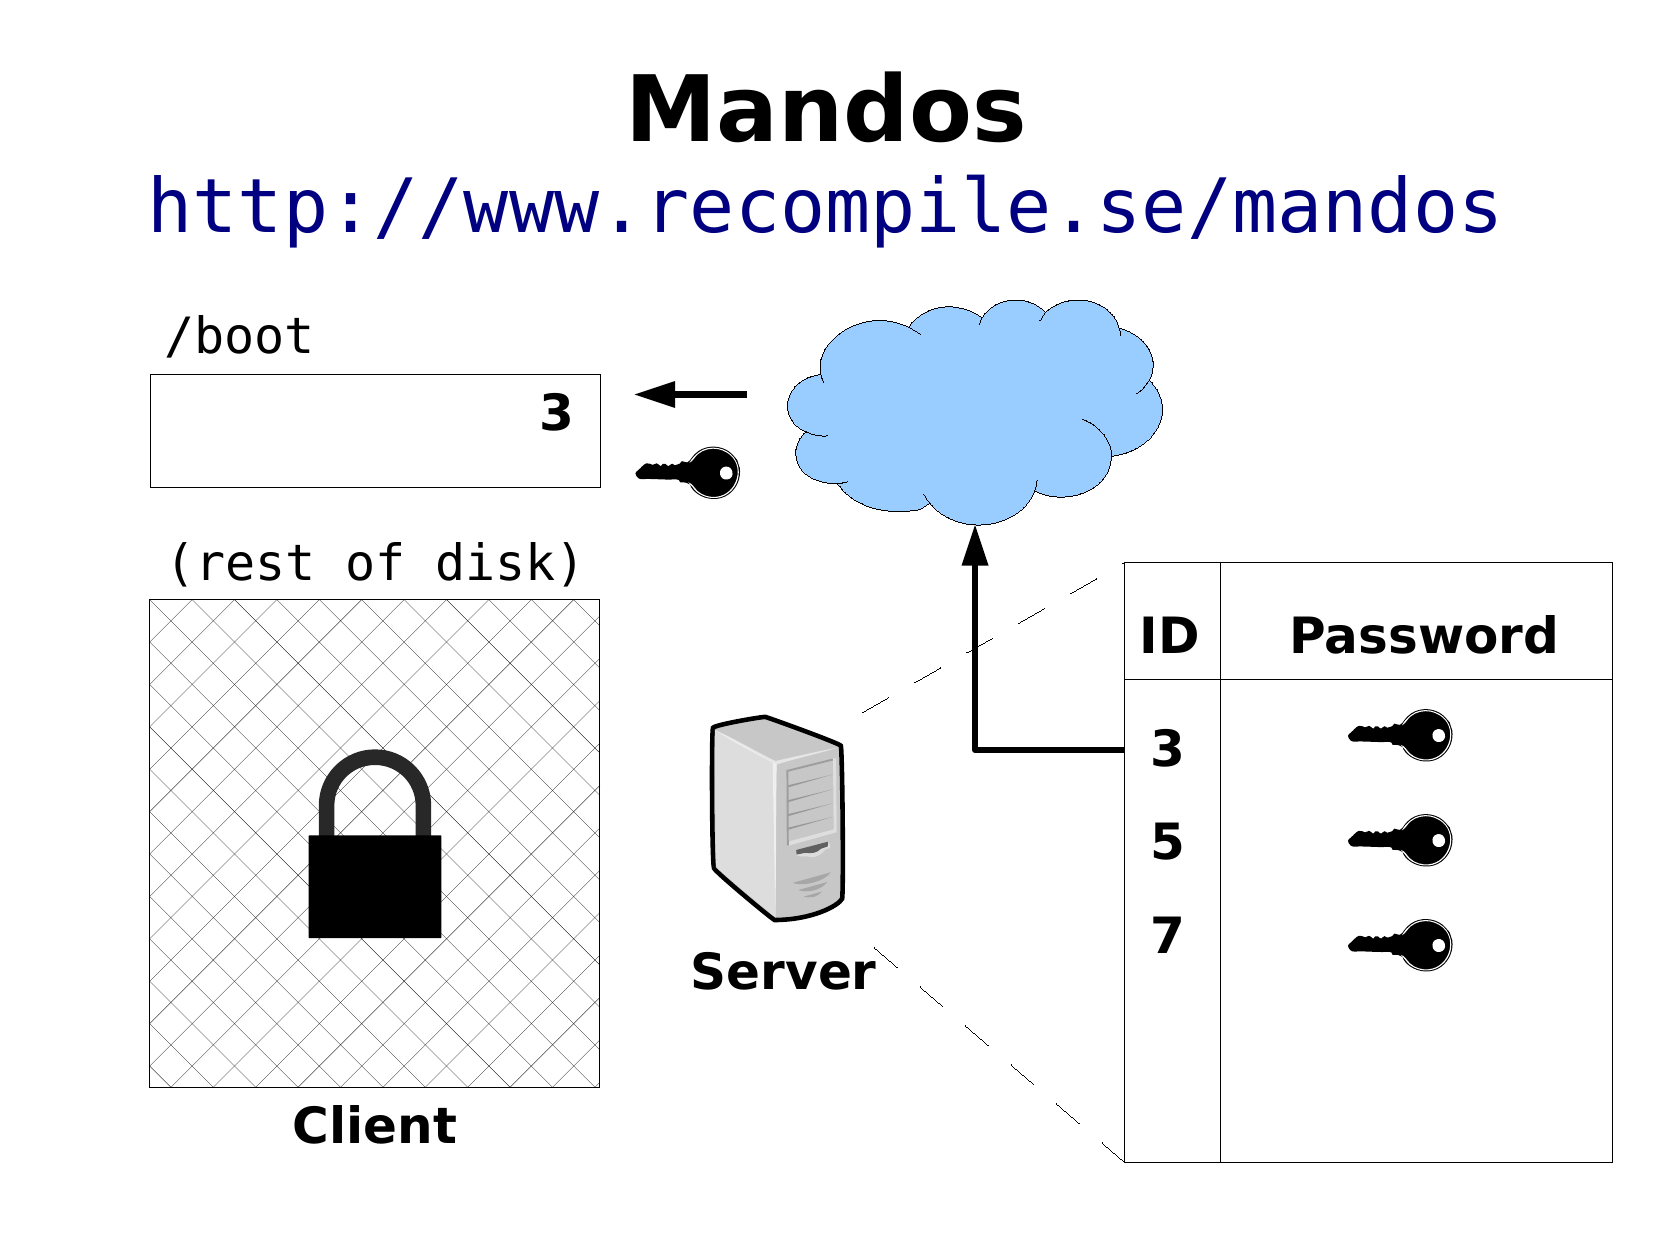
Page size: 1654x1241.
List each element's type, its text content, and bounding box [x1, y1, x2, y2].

text_box /boot [150, 300, 330, 374]
title Mandos http://www.recompile.se/mandos [82, 49, 1571, 257]
text_box 3 [1135, 712, 1201, 788]
picture [672, 678, 882, 974]
text_box 5 [1135, 805, 1201, 881]
picture [600, 427, 785, 526]
text_box [150, 374, 601, 488]
text_box Password [1275, 600, 1575, 674]
text_box [787, 300, 1163, 526]
text_box 3 [525, 376, 590, 452]
picture [1312, 795, 1497, 893]
text_box 7 [1135, 900, 1201, 976]
text_box Server [676, 935, 892, 1009]
picture [1312, 900, 1497, 998]
text_box ID [1125, 600, 1215, 674]
text_box [149, 599, 600, 1088]
picture [257, 726, 493, 961]
text_box Client [277, 1089, 473, 1163]
text_box [1124, 562, 1613, 1163]
text_box (rest of disk) [150, 526, 600, 638]
picture [1312, 690, 1497, 788]
